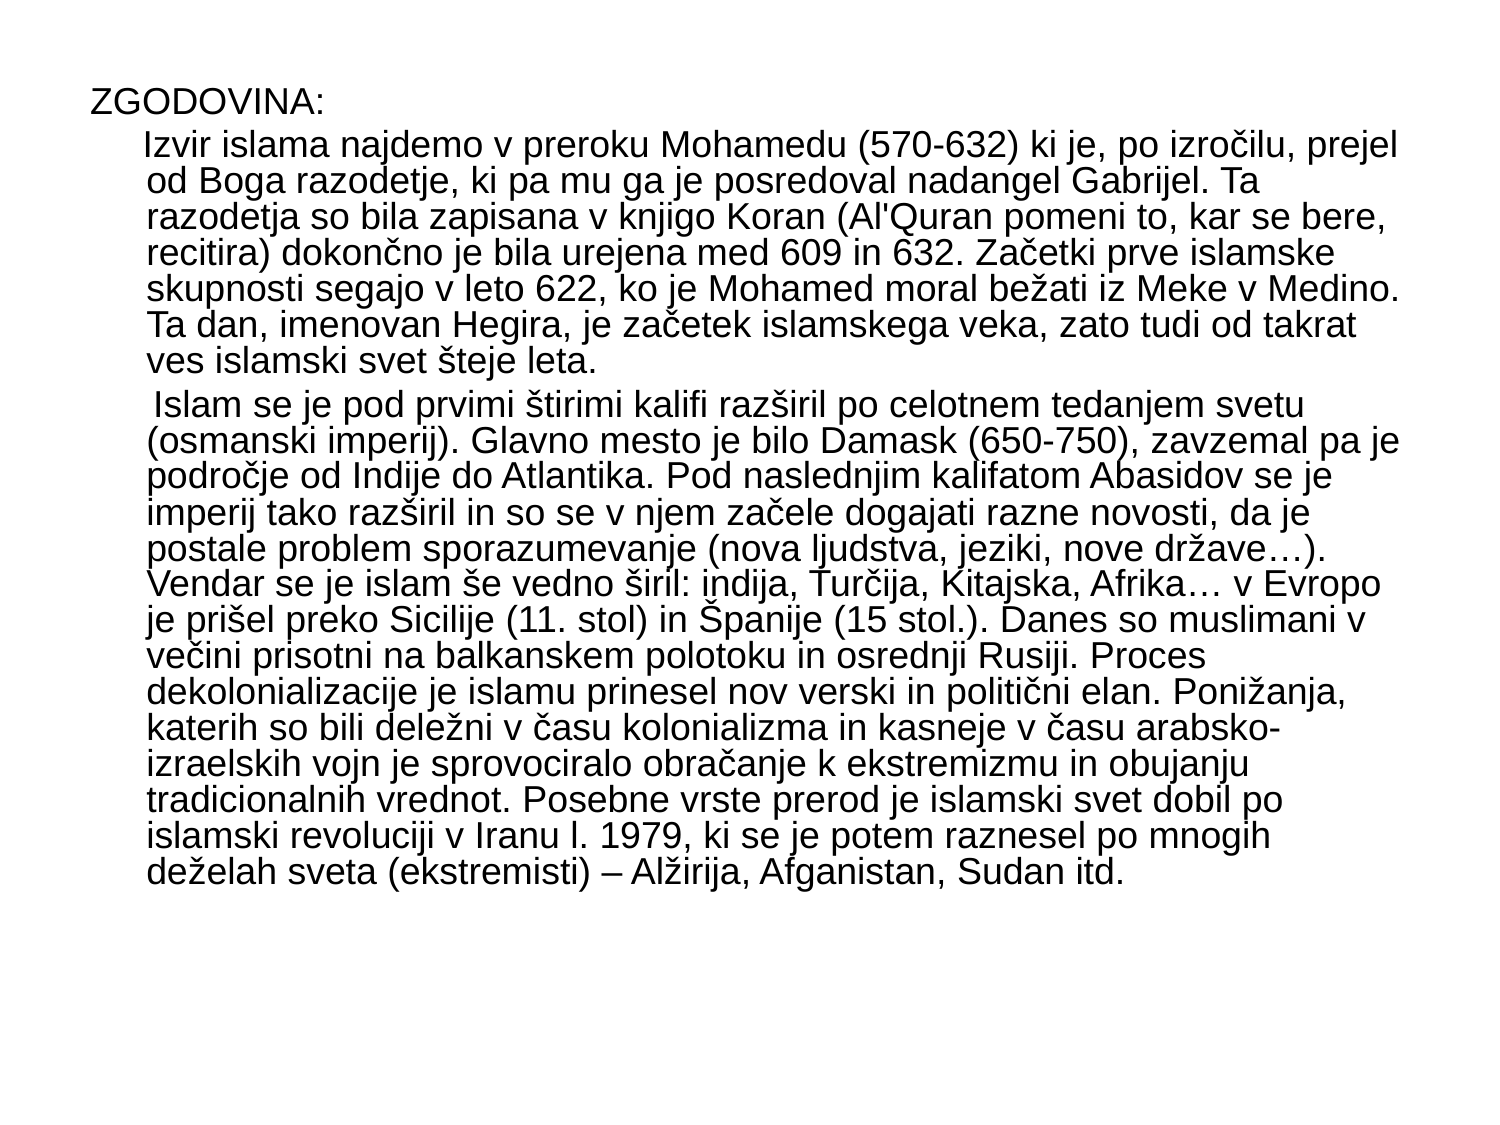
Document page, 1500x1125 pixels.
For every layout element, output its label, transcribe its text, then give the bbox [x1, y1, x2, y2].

list ZGODOVINA: Izvir islama najdemo v preroku Mohamedu (570-632) ki je, po izročilu, prejel od Boga razodetje, ki pa mu ga je posredoval nadangel Gabrijel. Ta razodetja so bila zapisana v knjigo Koran (Al'Quran pomeni to, kar se bere, recitira) dokončno je bila urejena med 609 in 632. Začetki prve islamske skupnosti segajo v leto 622, ko je Mohamed moral bežati iz Meke v Medino. Ta dan, imenovan Hegira, je začetek islamskega veka, zato tudi od takrat ves islamski svet šteje leta. Islam se je pod prvimi štirimi kalifi razširil po celotnem tedanjem svetu (osmanski imperij). Glavno mesto je bilo Damask (650-750), zavzemal pa je področje od Indije do Atlantika. Pod naslednjim kalifatom Abasidov se je imperij tako razširil in so se v njem začele dogajati razne novosti, da je postale problem sporazumevanje (nova ljudstva, jeziki, nove države…). Vendar se je islam še vedno širil: indija, Turčija, Kitajska, Afrika… v Evropo je prišel preko Sicilije (11. stol) in Španije (15 stol.). Danes so muslimani v večini prisotni na balkanskem polotoku in osrednji Rusiji. Proces dekolonializacije je islamu prinesel nov verski in politični elan. Ponižanja, katerih so bili deležni v času kolonializma in kasneje v času arabsko-izraelskih vojn je sprovociralo obračanje k ekstremizmu in obujanju tradicionalnih vrednot. Posebne vrste prerod je islamski svet dobil po islamski revoluciji v Iranu l. 1979, ki se je potem raznesel po mnogih deželah sveta (ekstremisti) – Alžirija, Afganistan, Sudan itd. [75, 78, 1425, 1005]
